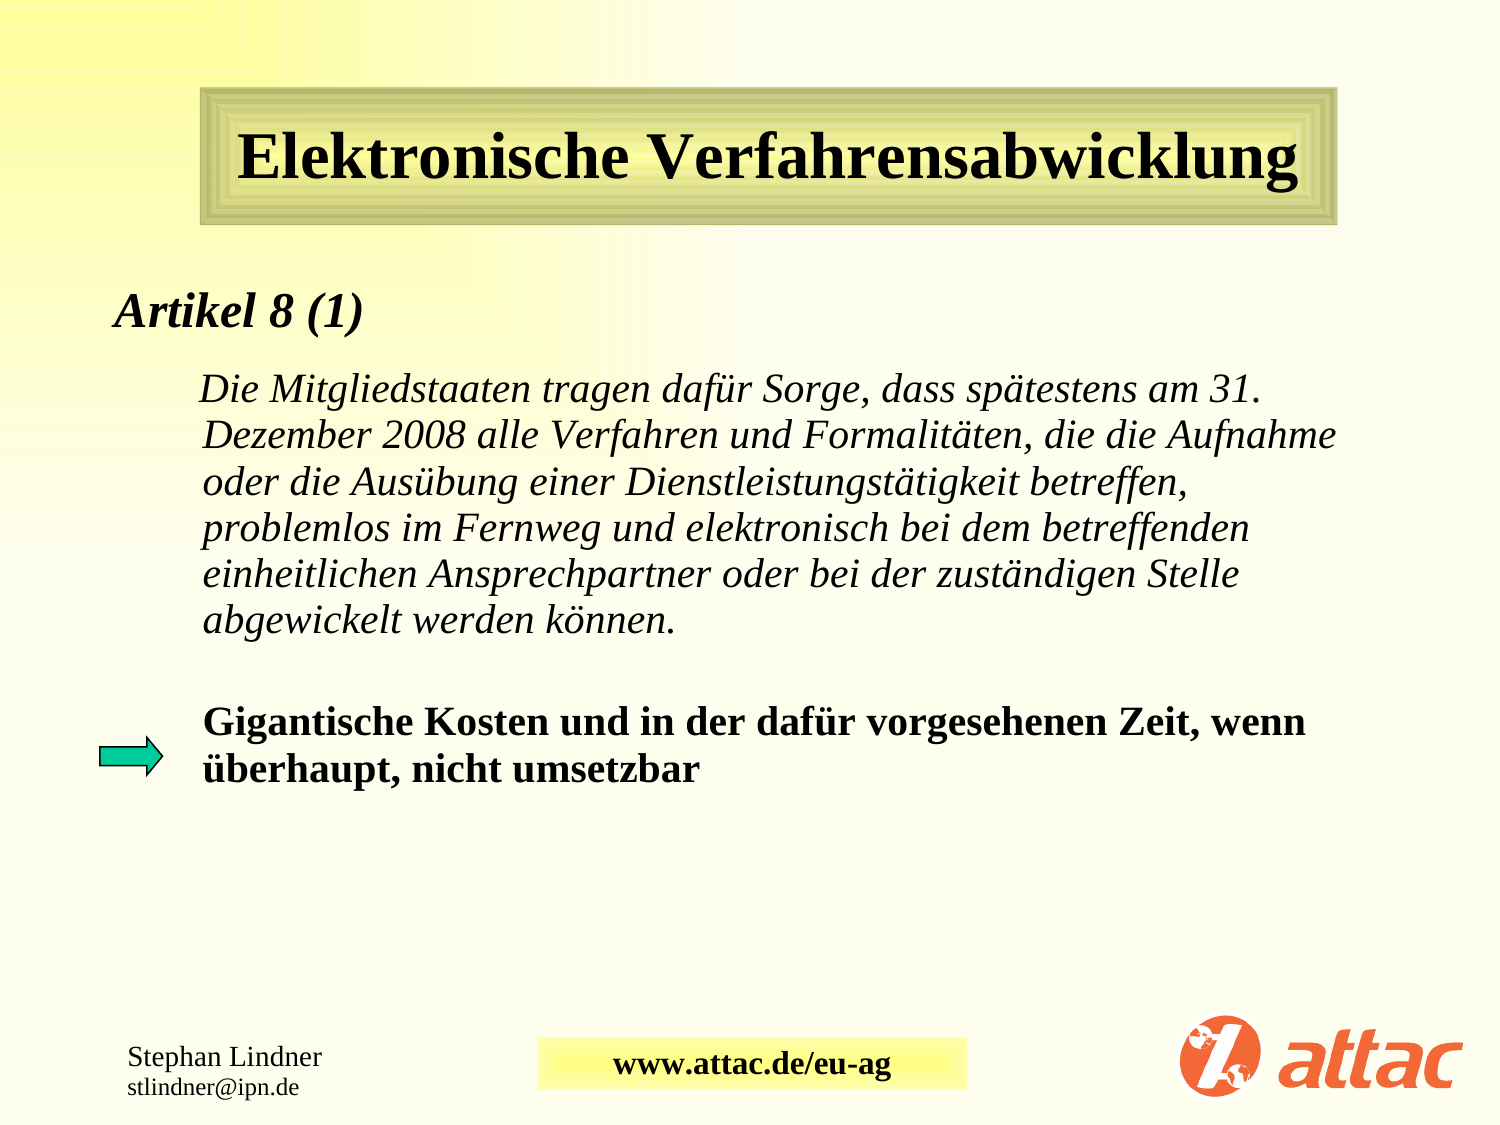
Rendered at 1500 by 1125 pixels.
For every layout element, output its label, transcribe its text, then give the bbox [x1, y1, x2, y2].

list Artikel 8 (1) Die Mitgliedstaaten tragen dafür Sorge, dass spätestens am 31. Dezember 2008 alle Verfahren und Formalitäten, die die Aufnahme oder die Ausübung einer Dienstleistungstätigkeit betreffen, problemlos im Fernweg und elektronisch bei dem betreffenden einheitlichen Ansprechpartner oder bei der zuständigen Stelle abgewickelt werden können. Gigantische Kosten und in der dafür vorgesehenen Zeit, wenn überhaupt, nicht umsetzbar [99, 275, 1375, 951]
text_box Stephan Lindner stlindner@ipn.de [112, 1032, 338, 1109]
text_box www.attac.de/eu-ag [537, 1037, 968, 1090]
title Elektronische Verfahrensabwicklung [199, 87, 1338, 226]
picture [1175, 1012, 1463, 1101]
